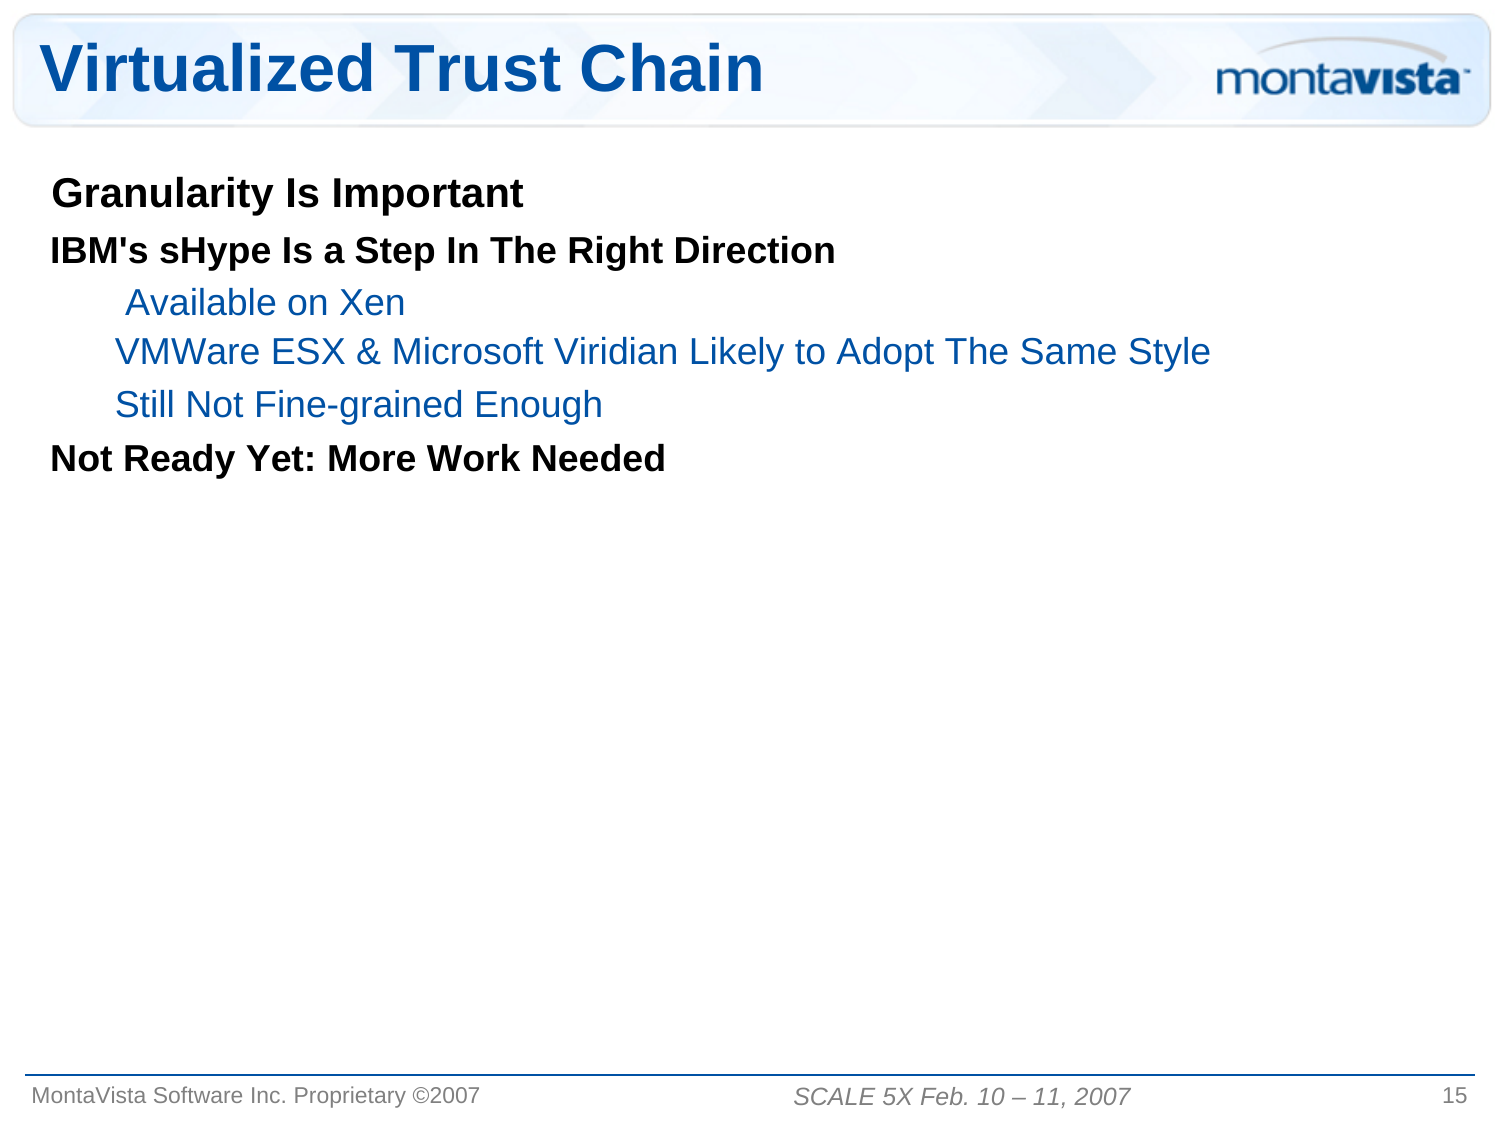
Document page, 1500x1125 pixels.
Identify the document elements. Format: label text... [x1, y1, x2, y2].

title Virtualized Trust Chain [24, 12, 1200, 126]
list Granularity Is Important IBM's sHype Is a Step In The Right Direction Available on Xen VMWare ESX & Microsoft Viridian Likely to Adopt The Same Style Still Not Fine-grained Enough Not Ready Yet: More Work Needed [24, 162, 1476, 1038]
